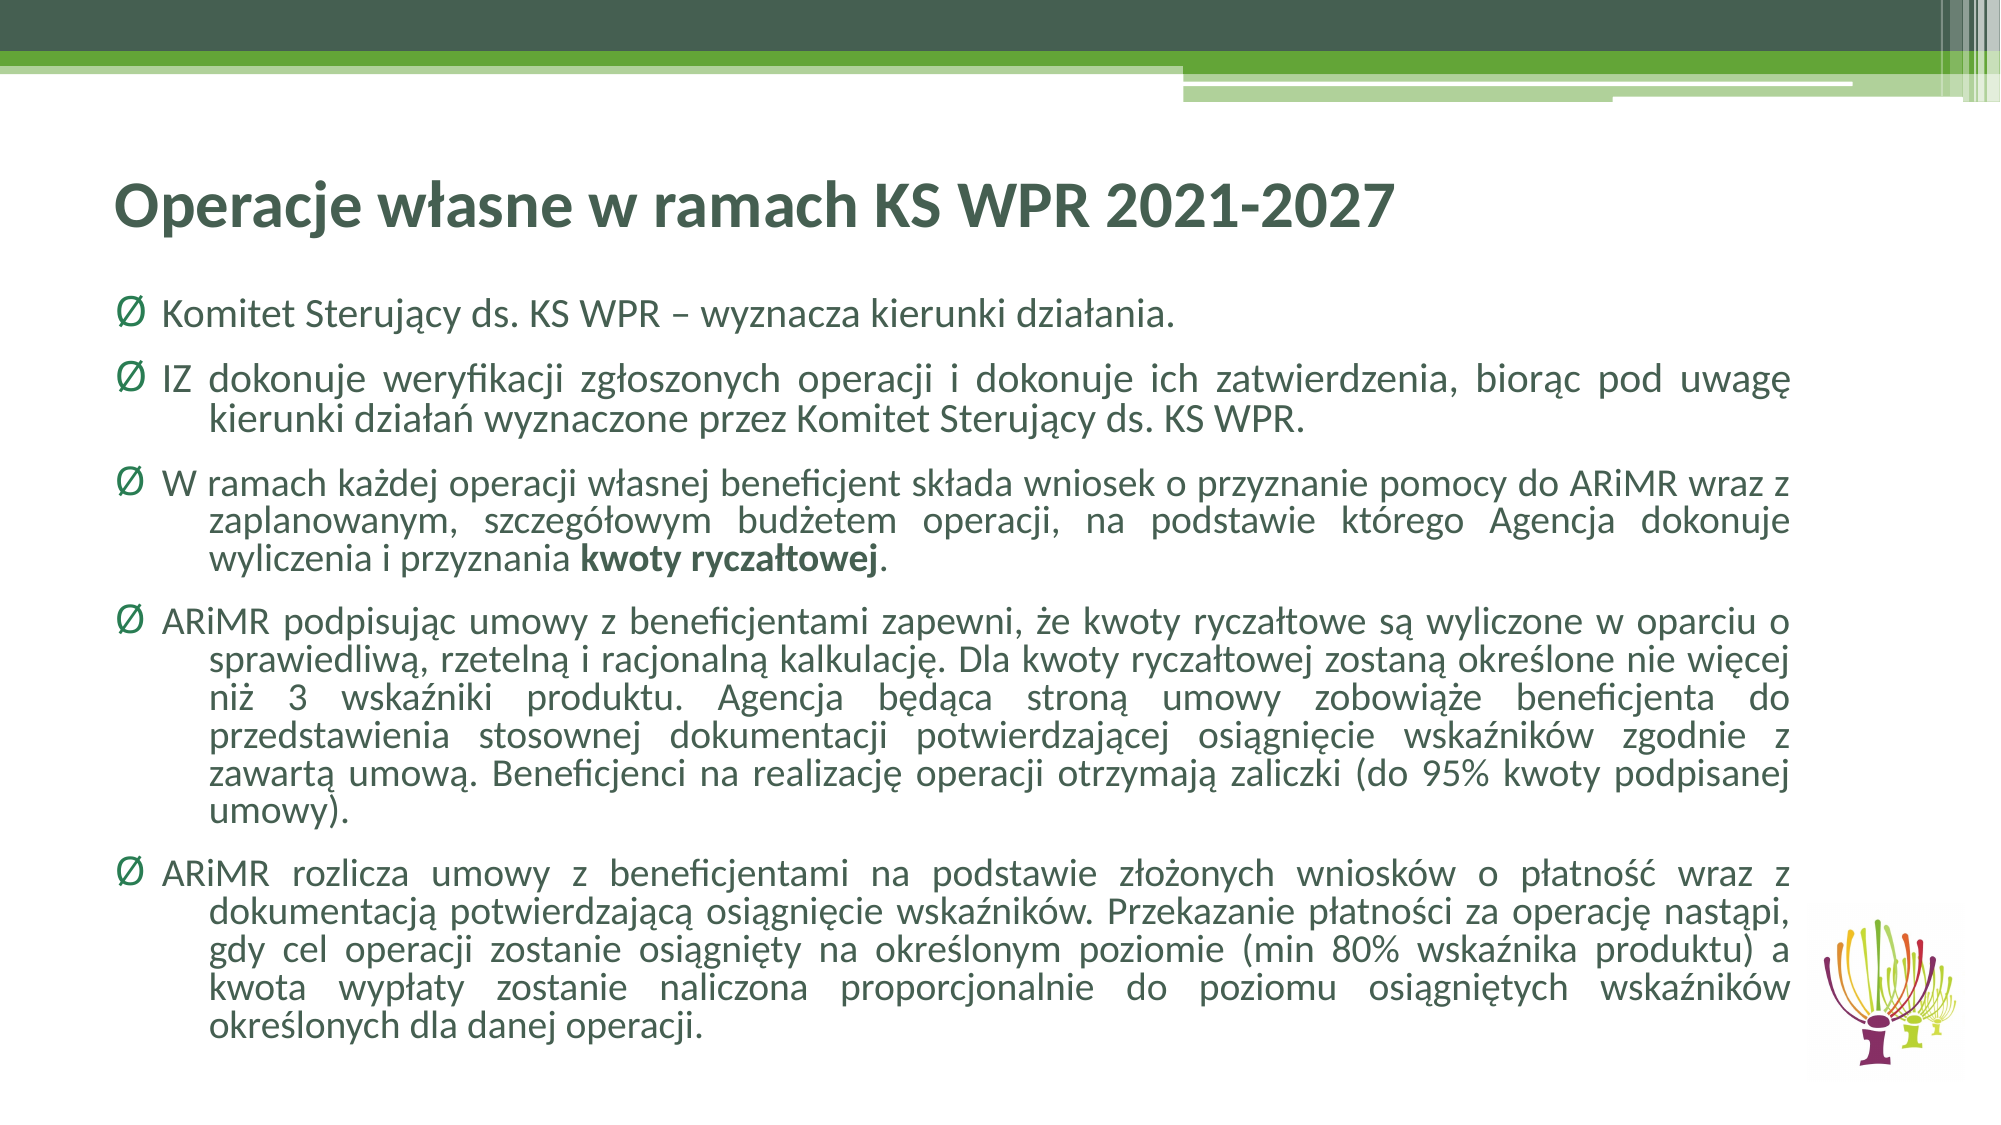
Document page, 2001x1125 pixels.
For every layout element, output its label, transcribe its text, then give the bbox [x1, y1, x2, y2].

title Operacje własne w ramach KS WPR 2021-2027 [99, 113, 1900, 289]
picture [1807, 903, 1965, 1082]
list Komitet Sterujący ds. KS WPR – wyznacza kierunki działania. IZ dokonuje weryfikacji zgłoszonych operacji i dokonuje ich zatwierdzenia, biorąc pod uwagę kierunki działań wyznaczone przez Komitet Sterujący ds. KS WPR. W ramach każdej operacji własnej beneficjent składa wniosek o przyznanie pomocy do ARiMR wraz z zaplanowanym, szczegółowym budżetem operacji, na podstawie którego Agencja dokonuje wyliczenia i przyznania kwoty ryczałtowej. ARiMR podpisując umowy z beneficjentami zapewni, że kwoty ryczałtowe są wyliczone w oparciu o sprawiedliwą, rzetelną i racjonalną kalkulację. Dla kwoty ryczałtowej zostaną określone nie więcej niż 3 wskaźniki produktu. Agencja będąca stroną umowy zobowiąże beneficjenta do przedstawienia stosownej dokumentacji potwierdzającej osiągnięcie wskaźników zgodnie z zawartą umową. Beneficjenci na realizację operacji otrzymają zaliczki (do 95% kwoty podpisanej umowy). ARiMR rozlicza umowy z beneficjentami na podstawie złożonych wniosków o płatność wraz z dokumentacją potwierdzającą osiągnięcie wskaźników. Przekazanie płatności za operację nastąpi, gdy cel operacji zostanie osiągnięty na określonym poziomie (min 80% wskaźnika produktu) a kwota wypłaty zostanie naliczona proporcjonalnie do poziomu osiągniętych wskaźników określonych dla danej operacji. [99, 288, 1808, 1082]
